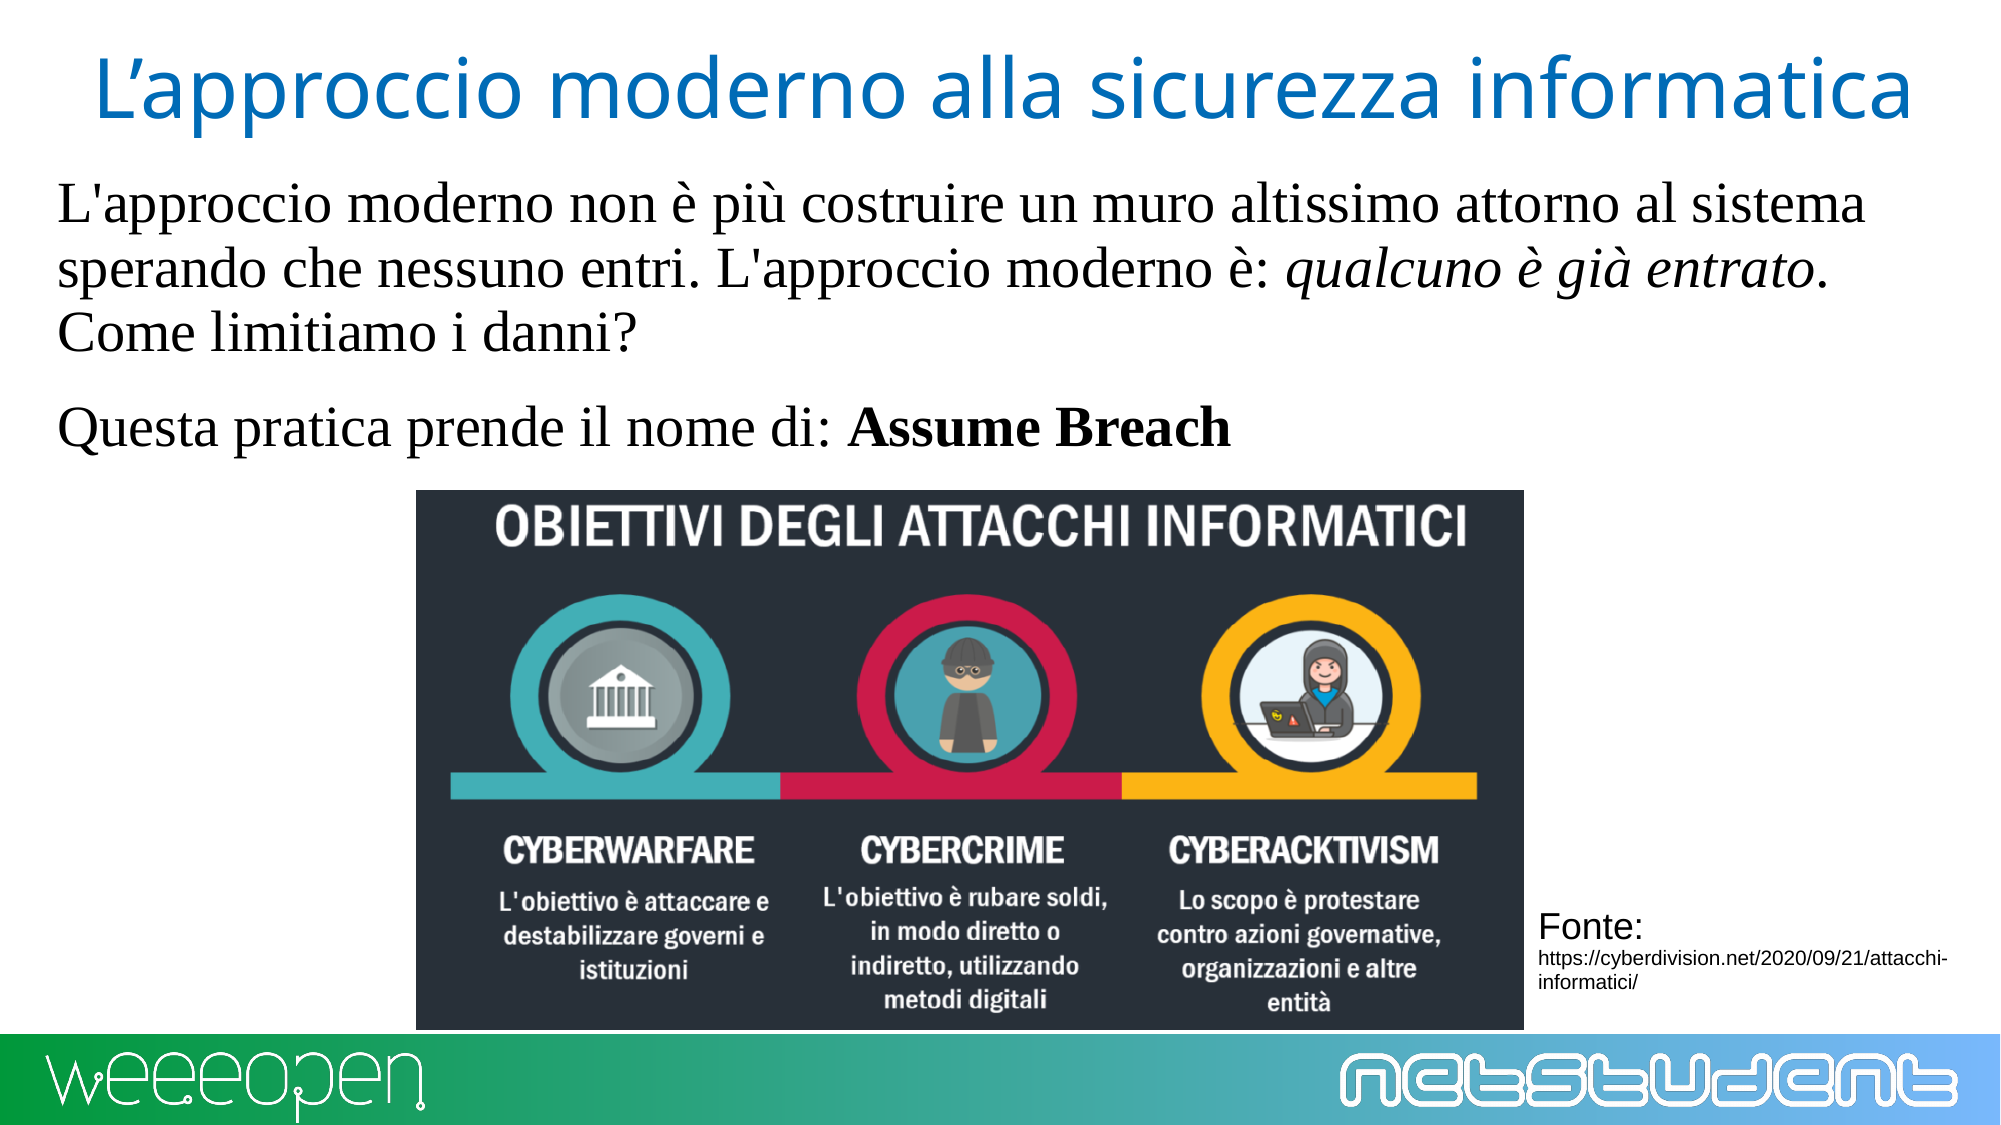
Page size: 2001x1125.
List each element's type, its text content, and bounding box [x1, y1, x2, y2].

title L’approccio moderno alla sicurezza informatica [0, 29, 1959, 247]
text_box Fonte: https://cyberdivision.net/2020/09/21/attacchi-informatici/ [1523, 897, 2000, 1002]
picture [1340, 1053, 1958, 1107]
picture [45, 1052, 425, 1123]
list L'approccio moderno non è più costruire un muro altissimo attorno al sistema sperando che nessuno entri. L'approccio moderno è: qualcuno è già entrato. Come limitiamo i danni? Questa pratica prende il nome di: Assume Breach [42, 163, 1958, 548]
picture [416, 490, 1524, 1030]
